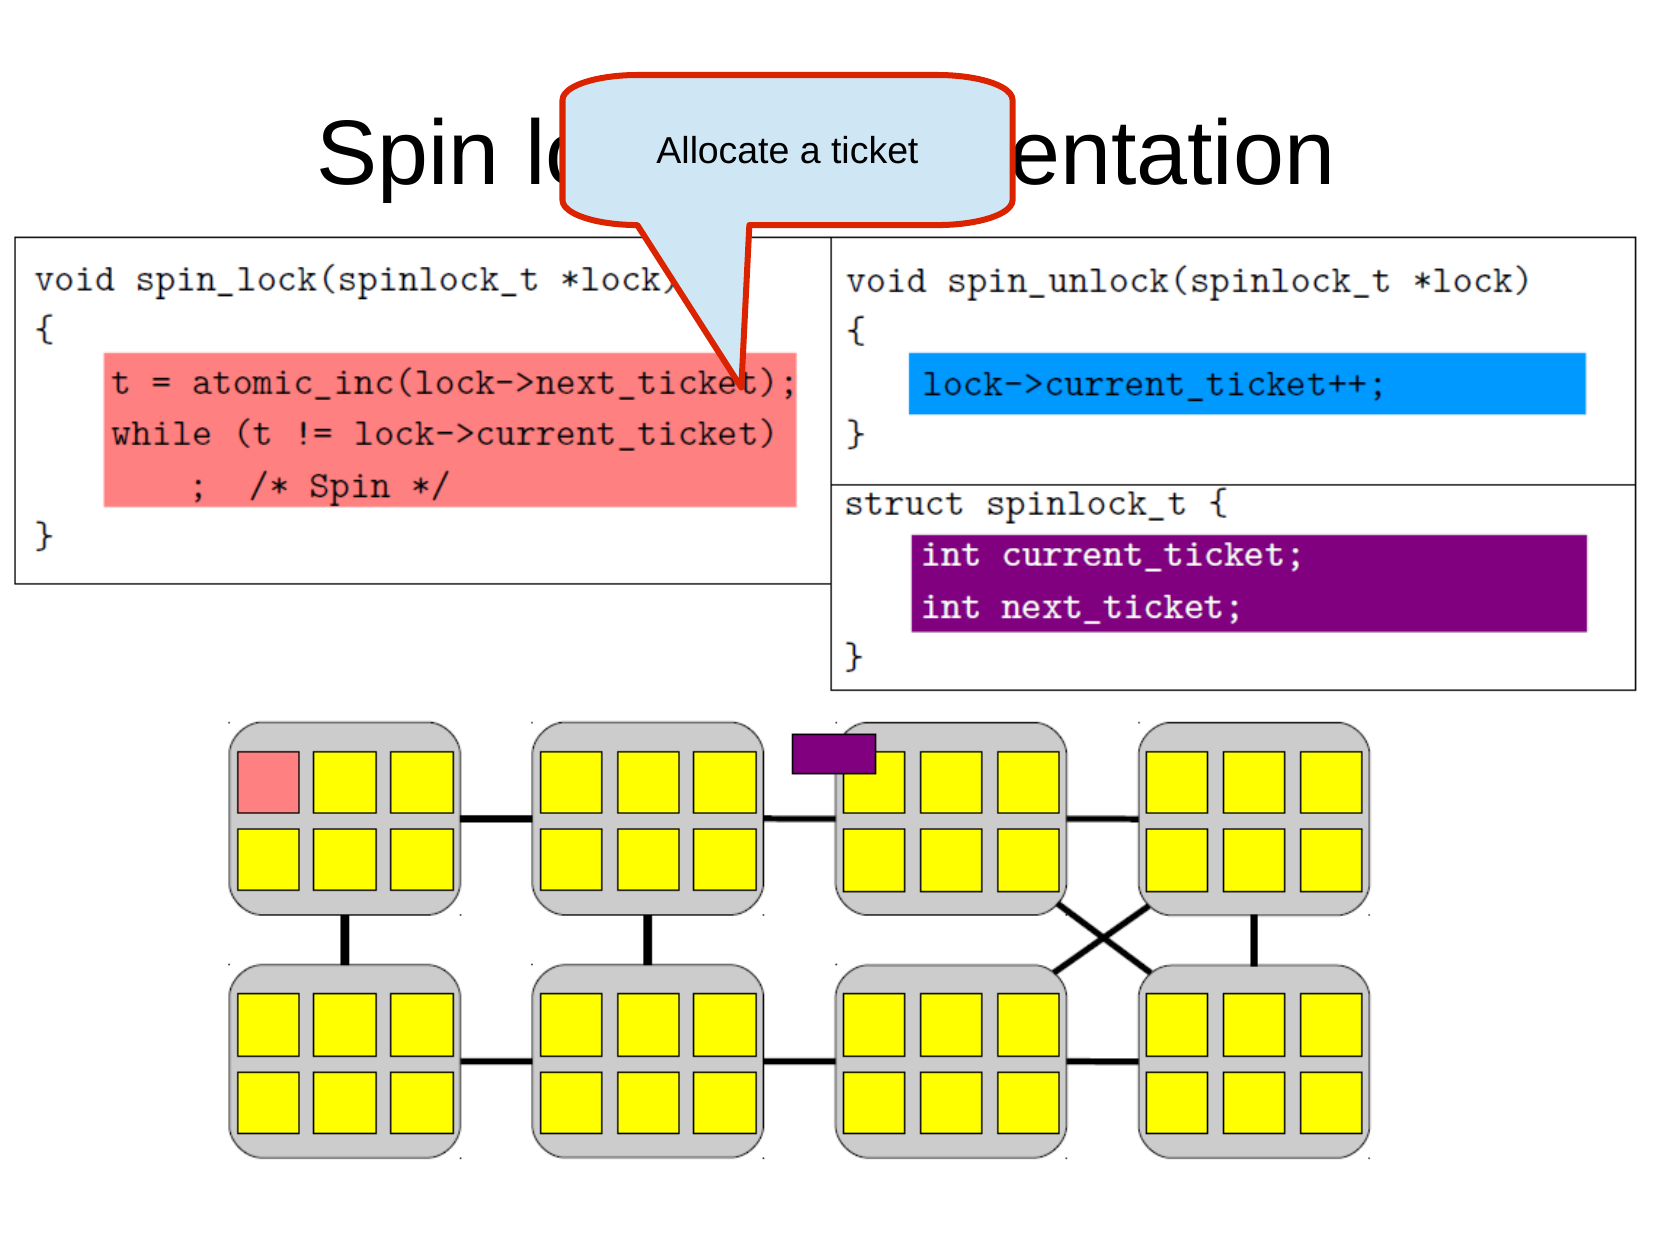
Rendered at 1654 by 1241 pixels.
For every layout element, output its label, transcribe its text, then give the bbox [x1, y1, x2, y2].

text_box Allocate a ticket [562, 75, 1013, 388]
picture [0, 215, 1654, 1216]
title Spin lock implementation [82, 49, 1571, 215]
